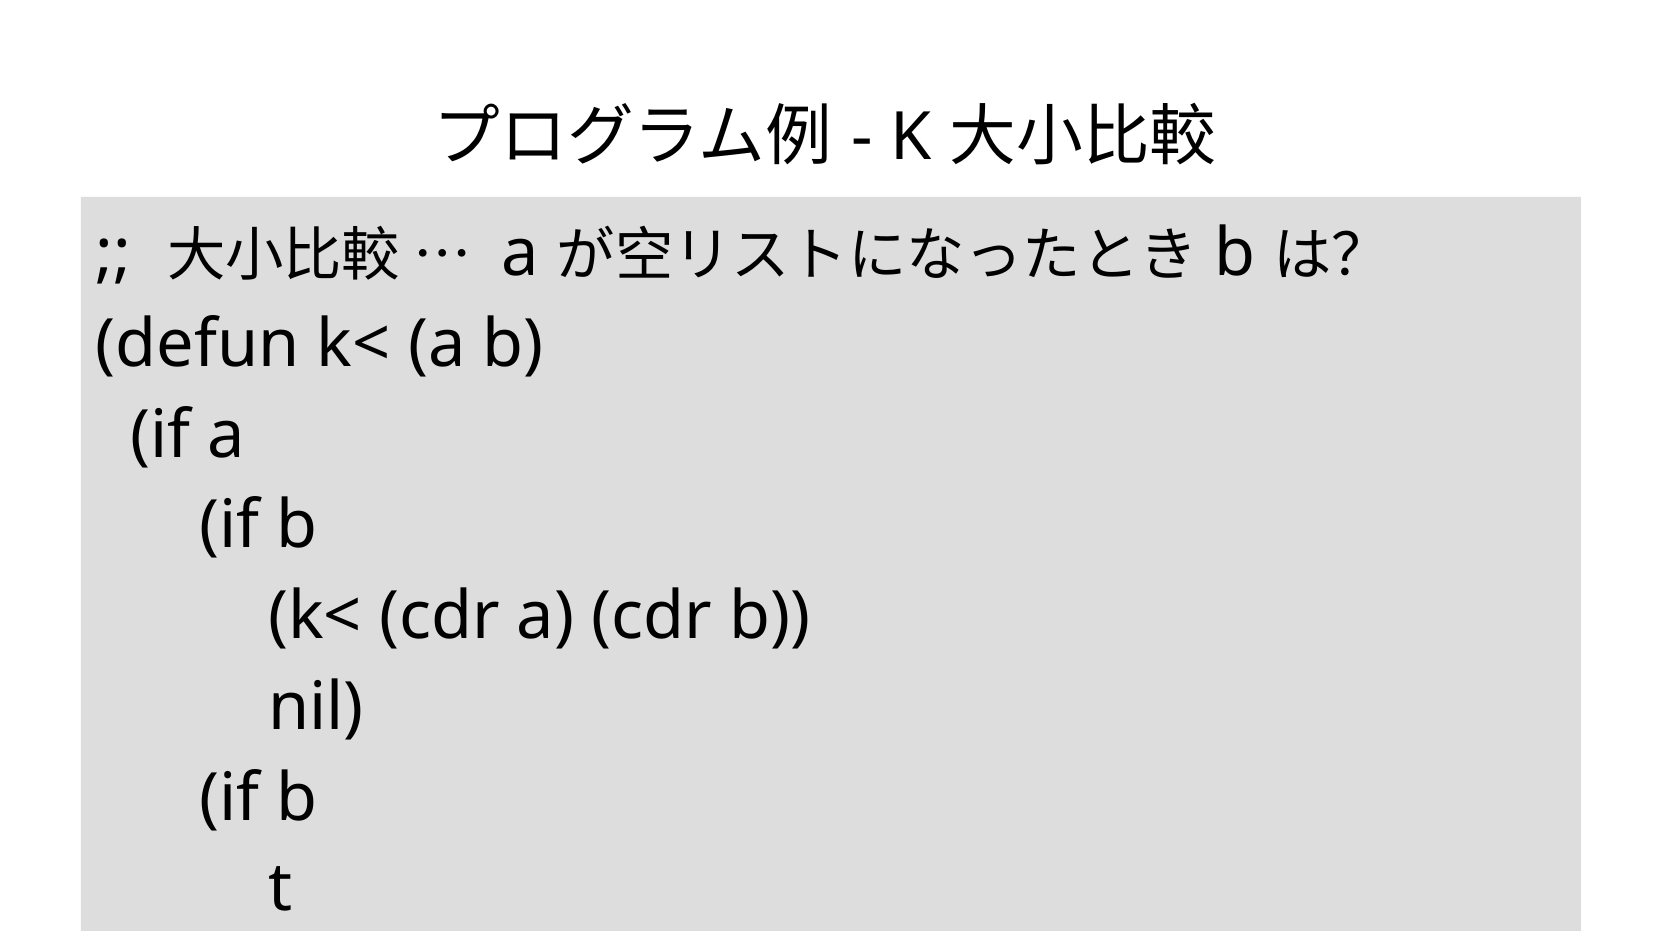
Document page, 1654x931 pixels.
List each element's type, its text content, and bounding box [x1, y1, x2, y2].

text_box プログラム例- K大小比較 [75, 75, 1576, 164]
text_box ;; 大小比較 … aが空リストになったときbは？ (defun k< (a b) (if a (if b (k< (cdr a) (cdr b)) nil) (if b t nil))) [80, 196, 1581, 876]
